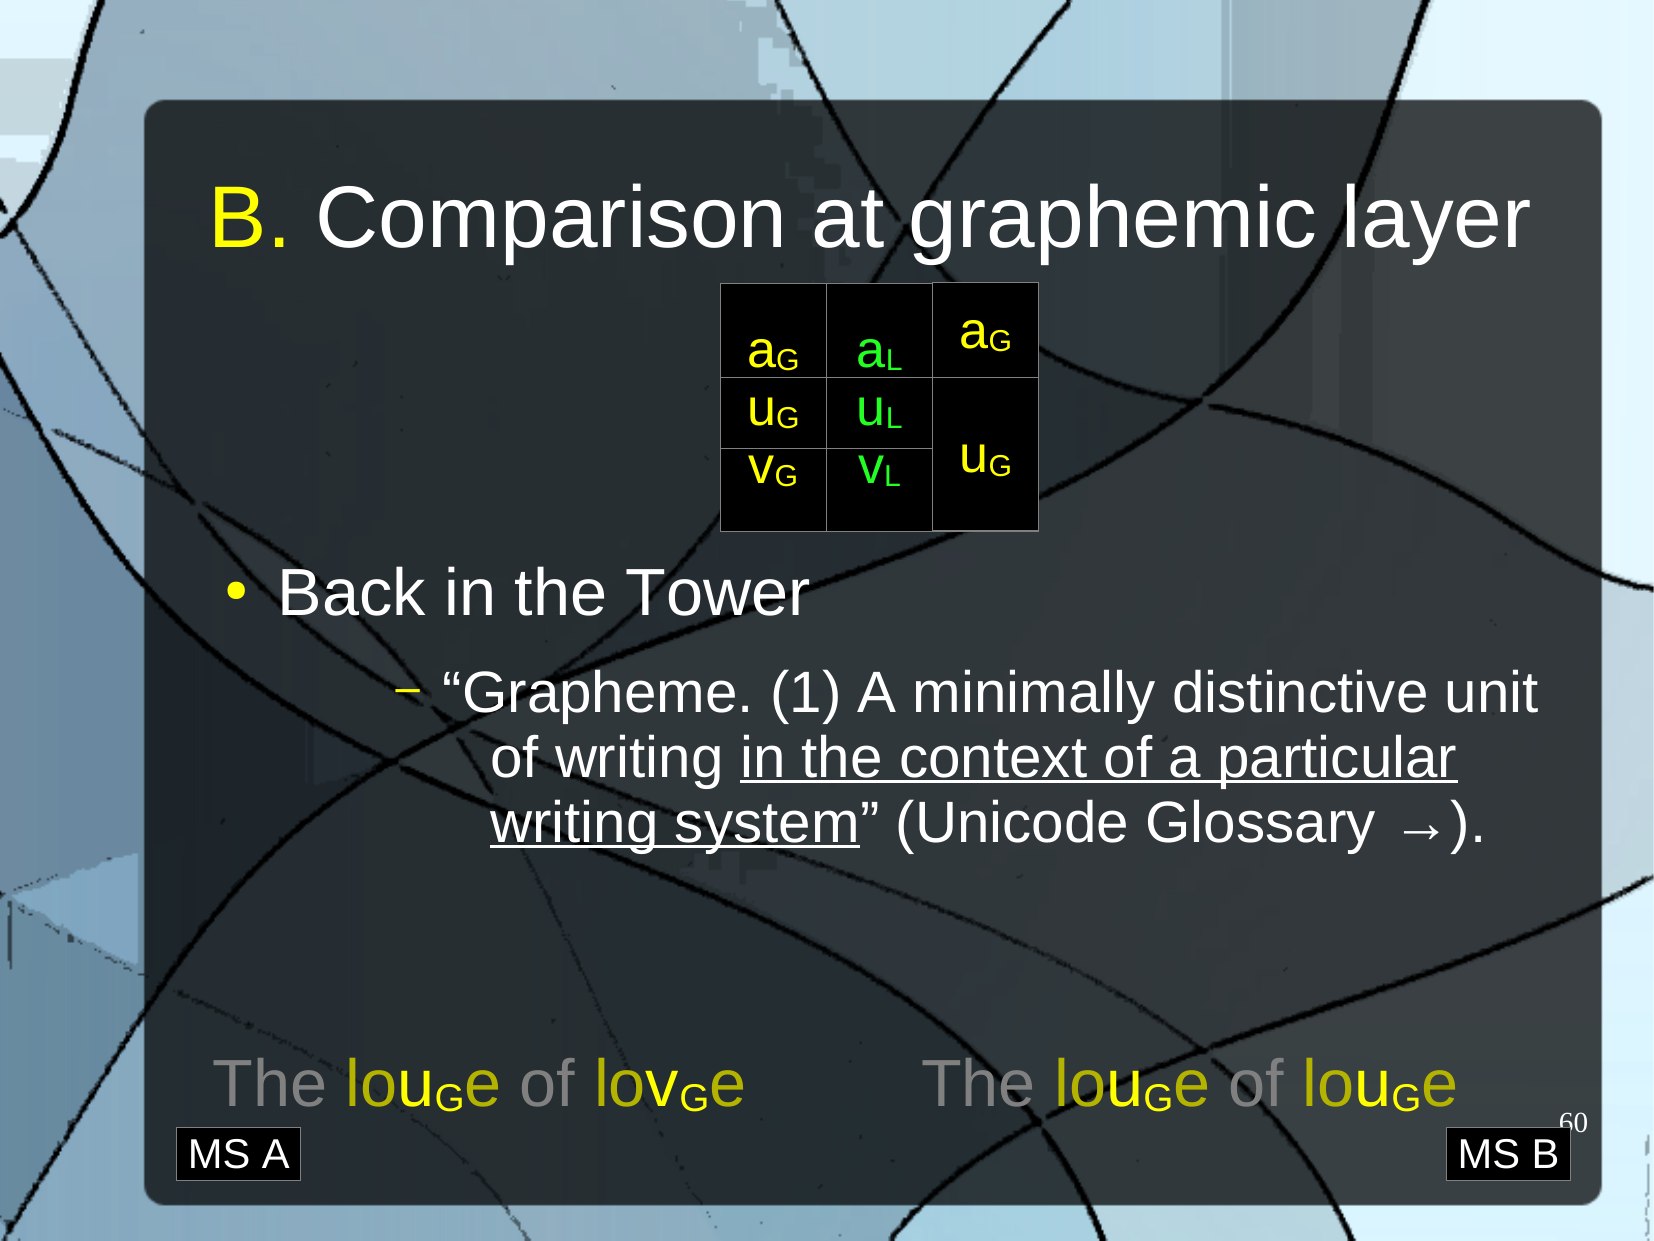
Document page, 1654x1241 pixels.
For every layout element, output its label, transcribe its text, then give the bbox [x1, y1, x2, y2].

text_box MS A [176, 1127, 301, 1181]
text_box aL uL vL [827, 378, 932, 448]
title B. Comparison at graphemic layer [159, 108, 1583, 325]
list Back in the Tower “Grapheme. (1) A minimally distinctive unit of writing in the context of a particular writing system” (Unicode Glossary →). [206, 555, 1571, 1028]
text_box aG uG vG [721, 284, 827, 377]
text_box aG uG vG [721, 378, 827, 448]
text_box aG [932, 282, 1039, 377]
list The louGe of lovGe The louGe of louGe [141, 1046, 1506, 1241]
picture [0, 0, 1654, 1241]
text_box aG uG vG [720, 449, 827, 532]
text_box uG [932, 377, 1039, 531]
text_box aL uL vL [827, 284, 932, 377]
text_box aL uL vL [827, 449, 932, 532]
text_box MS B [1446, 1127, 1571, 1181]
